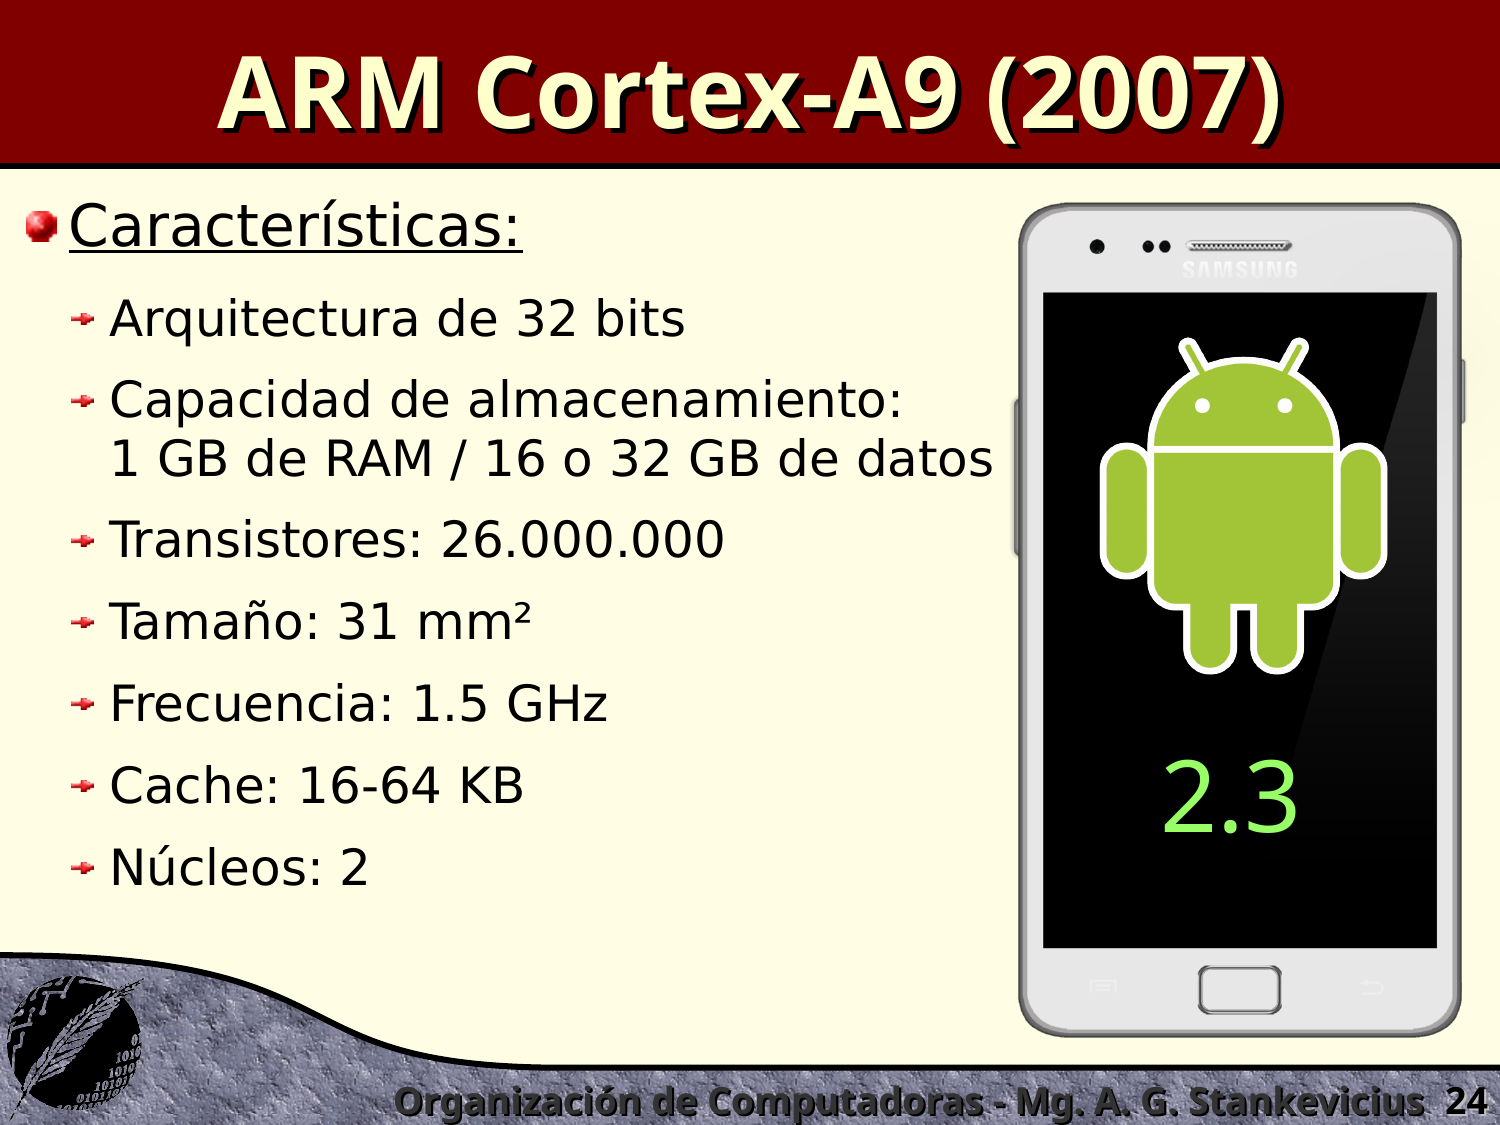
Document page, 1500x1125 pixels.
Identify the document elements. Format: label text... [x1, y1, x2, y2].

picture [0, 187, 1500, 1125]
text_box 2.3 [1145, 718, 1342, 875]
list Características: Arquitectura de 32 bits Capacidad de almacenamiento: 1 GB de RAM / 16 o 32 GB de datos Transistores: 26.000.000 Tamaño: 31 mm² Frecuencia: 1.5 GHz Cache: 16-64 KB Núcleos: 2 [11, 192, 978, 898]
picture [802, 1100, 806, 1110]
picture [1058, 1100, 1065, 1110]
title ARM Cortex-A9 (2007) [15, 5, 1485, 160]
picture [448, 1100, 455, 1110]
